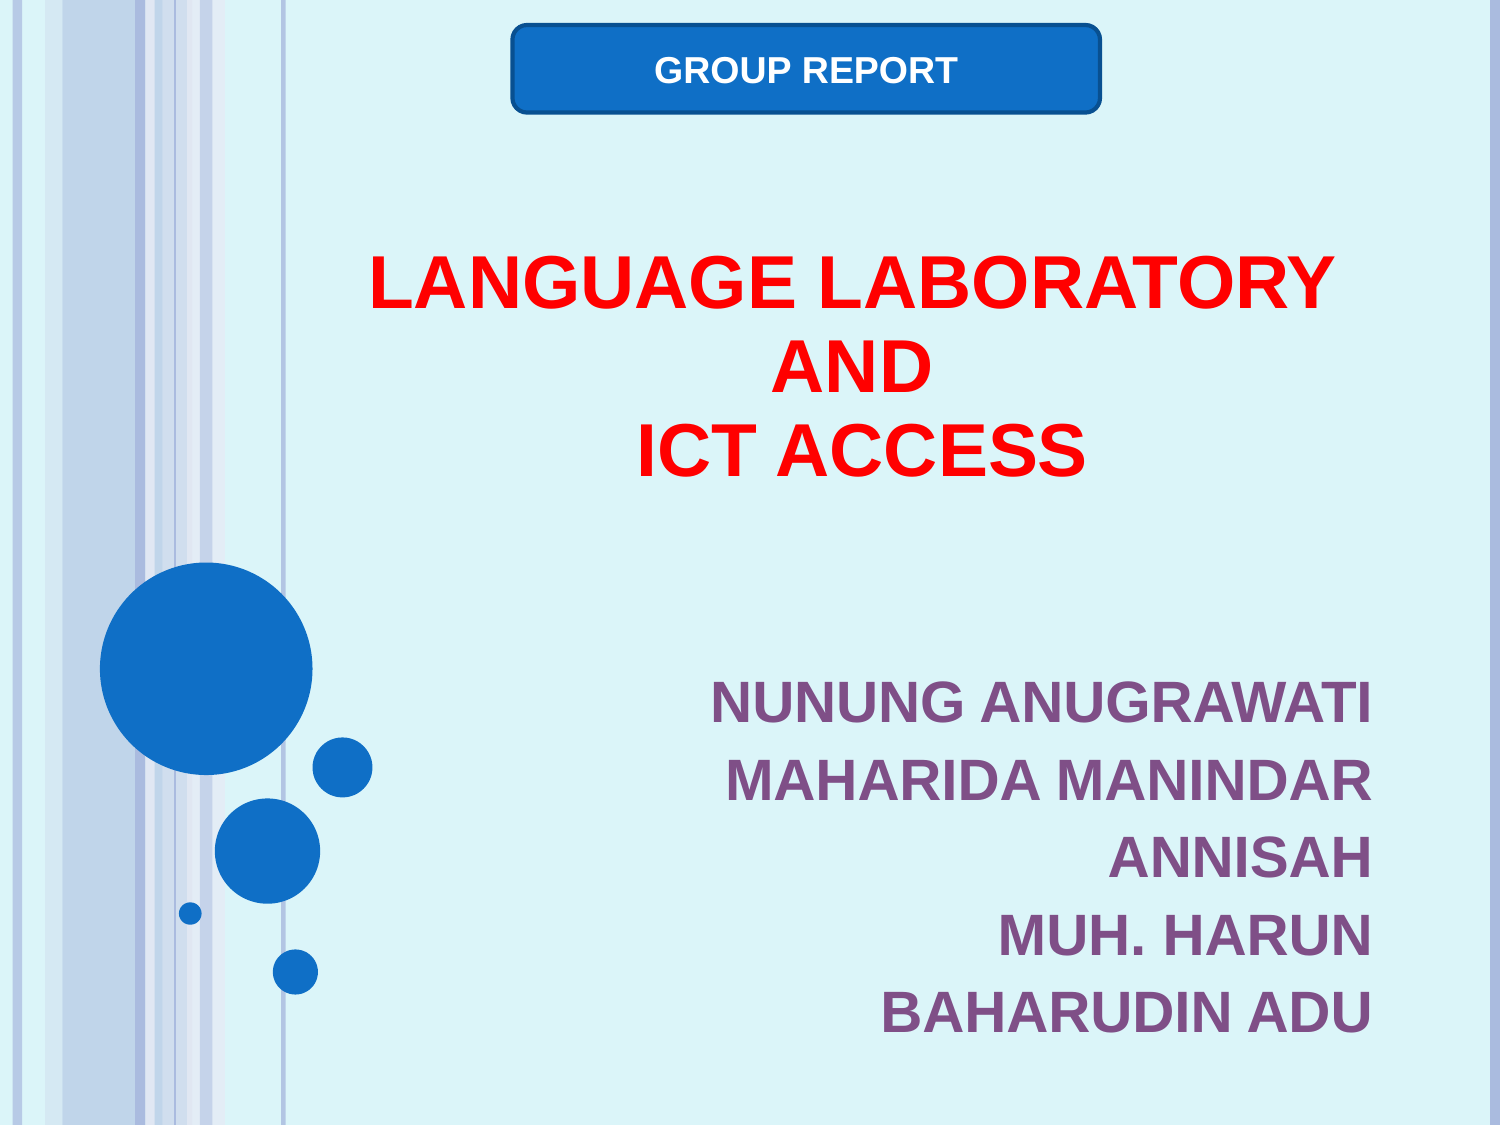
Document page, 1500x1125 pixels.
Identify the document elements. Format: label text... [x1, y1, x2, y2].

text_box GROUP REPORT [512, 24, 1101, 113]
title LANGUAGE LABORATORY AND ICT ACCESS [262, 214, 1463, 501]
text_box NUNUNG ANUGRAWATI MAHARIDA MANINDAR ANNISAH MUH. HARUN BAHARUDIN ADU [374, 662, 1388, 1078]
